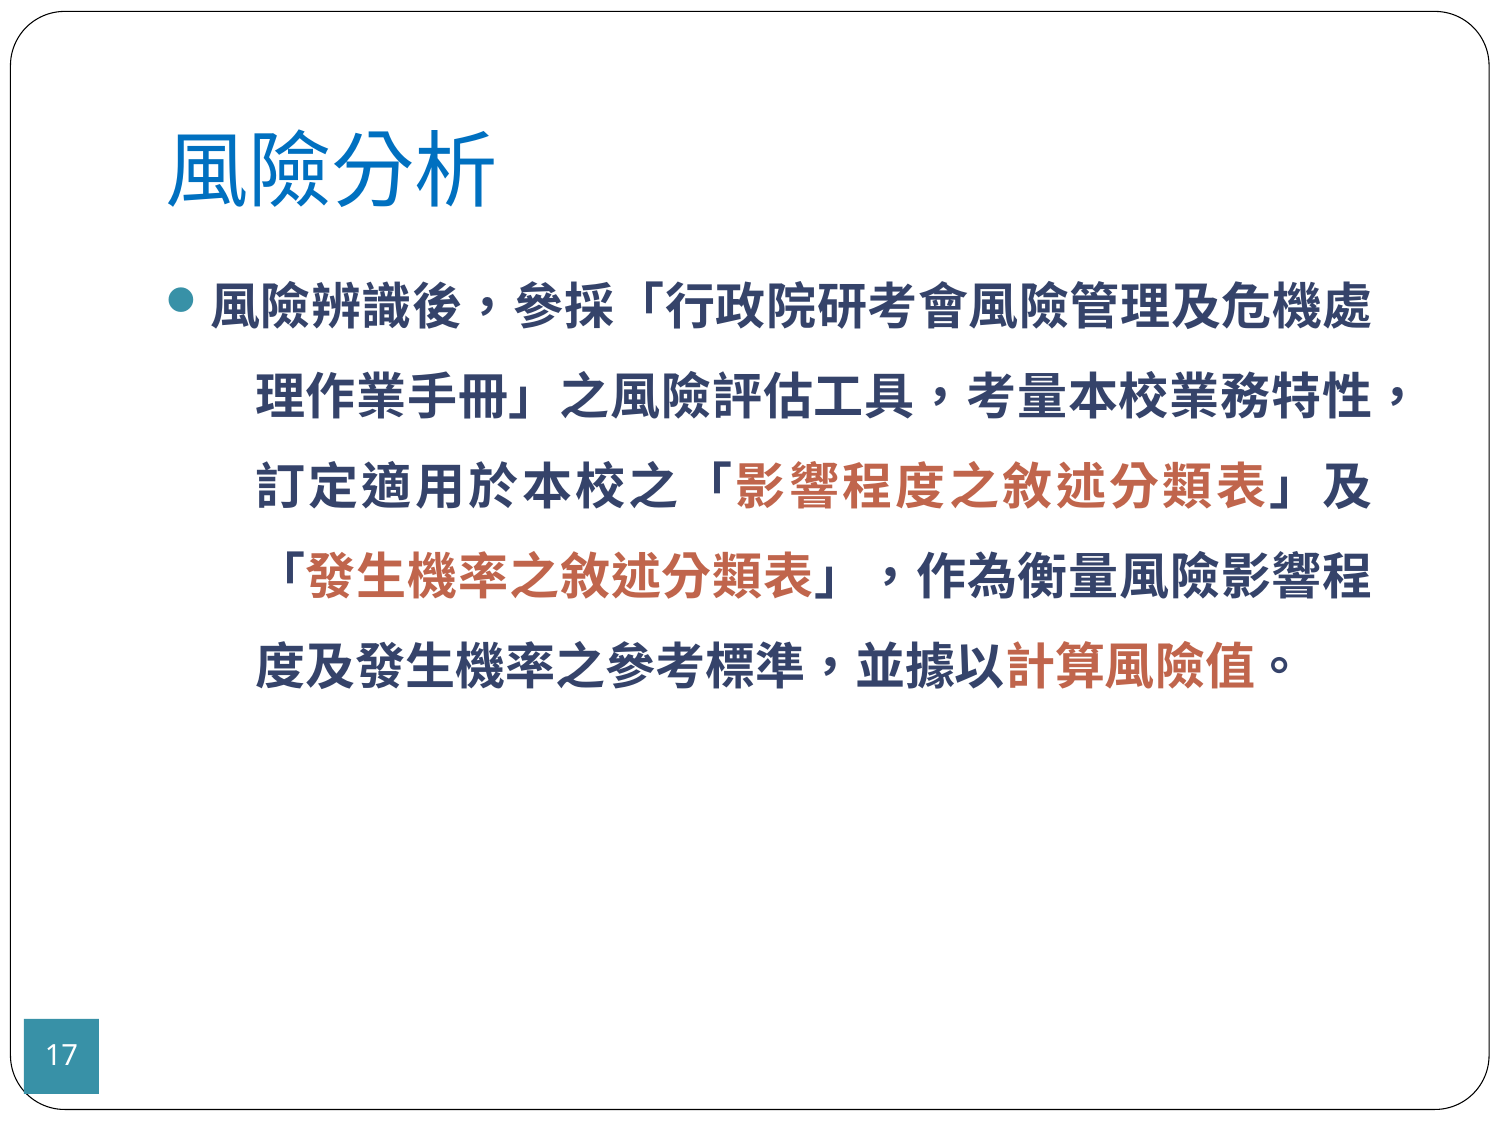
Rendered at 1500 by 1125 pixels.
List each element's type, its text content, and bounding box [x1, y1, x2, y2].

title 風險分析 [150, 45, 1426, 233]
text_box 17 [23, 1018, 99, 1094]
list 風險辨識後，參採「行政院研考會風險管理及危機處理作業手冊」之風險評估工具，考量本校業務特性，訂定適用於本校之「影響程度之敘述分類表」及「發生機率之敘述分類表」，作為衡量風險影響程度及發生機率之參考標準，並據以計算風險值。 [150, 237, 1388, 988]
